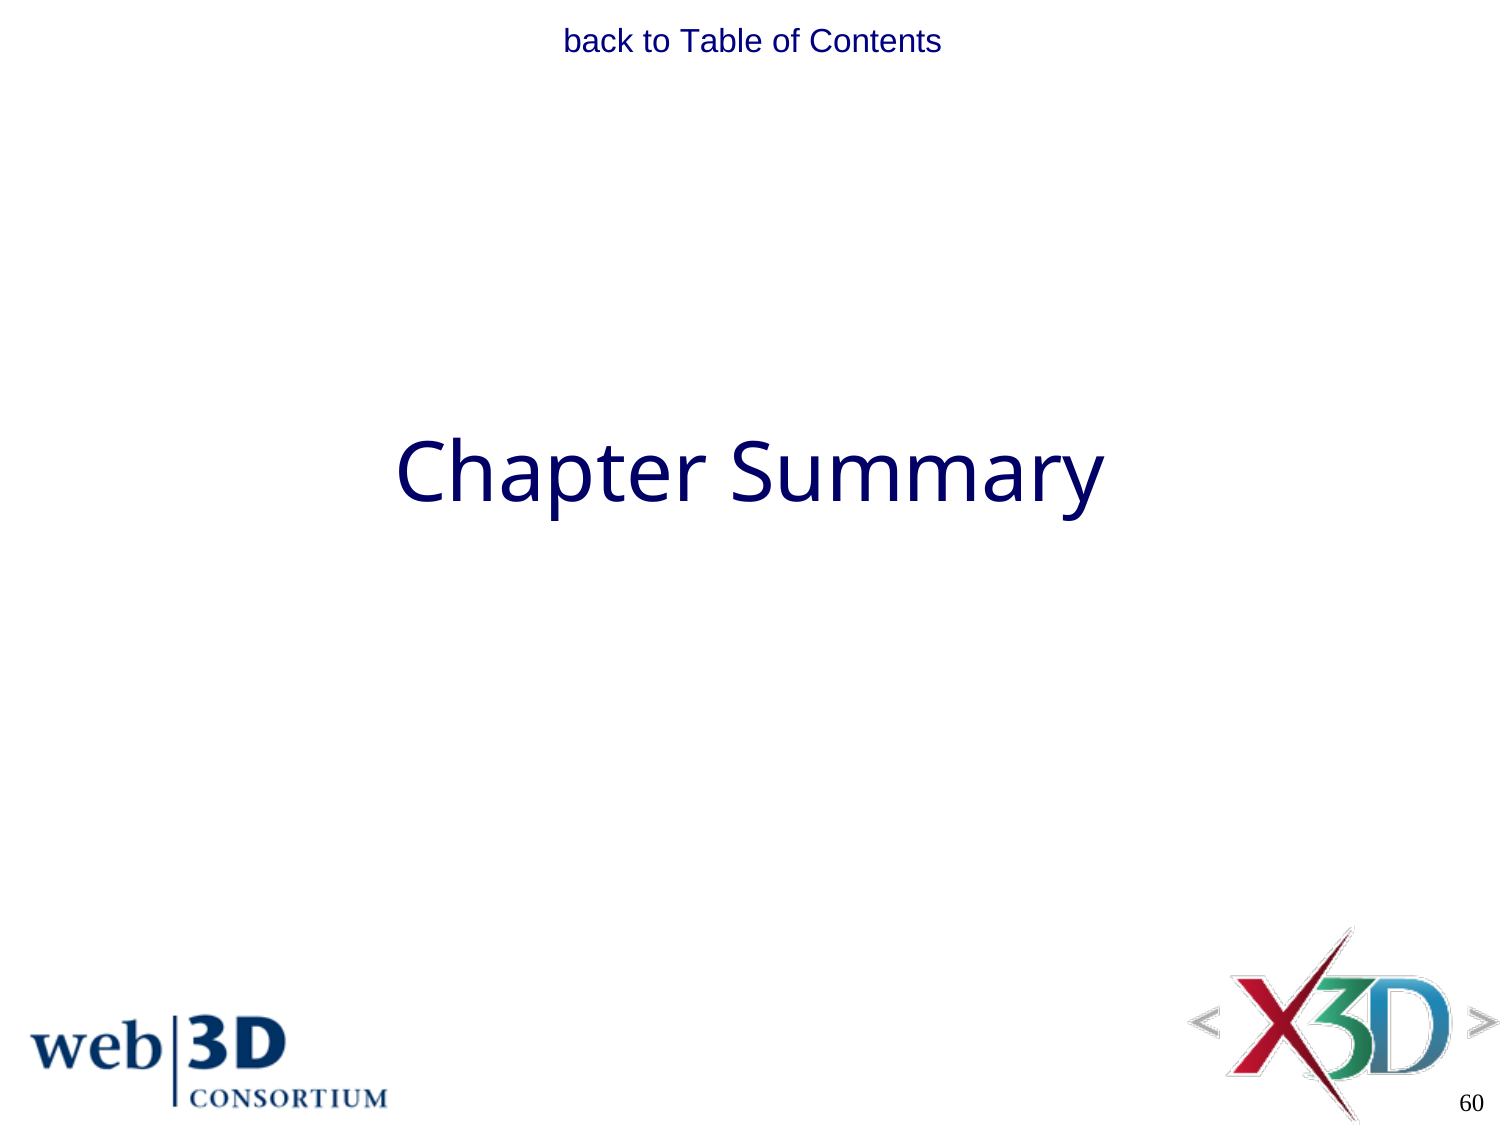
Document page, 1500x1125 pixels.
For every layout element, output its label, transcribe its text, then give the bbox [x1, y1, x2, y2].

picture [1187, 926, 1500, 1125]
text_box back to Table of Contents [548, 14, 958, 68]
picture [12, 998, 413, 1118]
title Chapter Summary [112, 374, 1388, 563]
